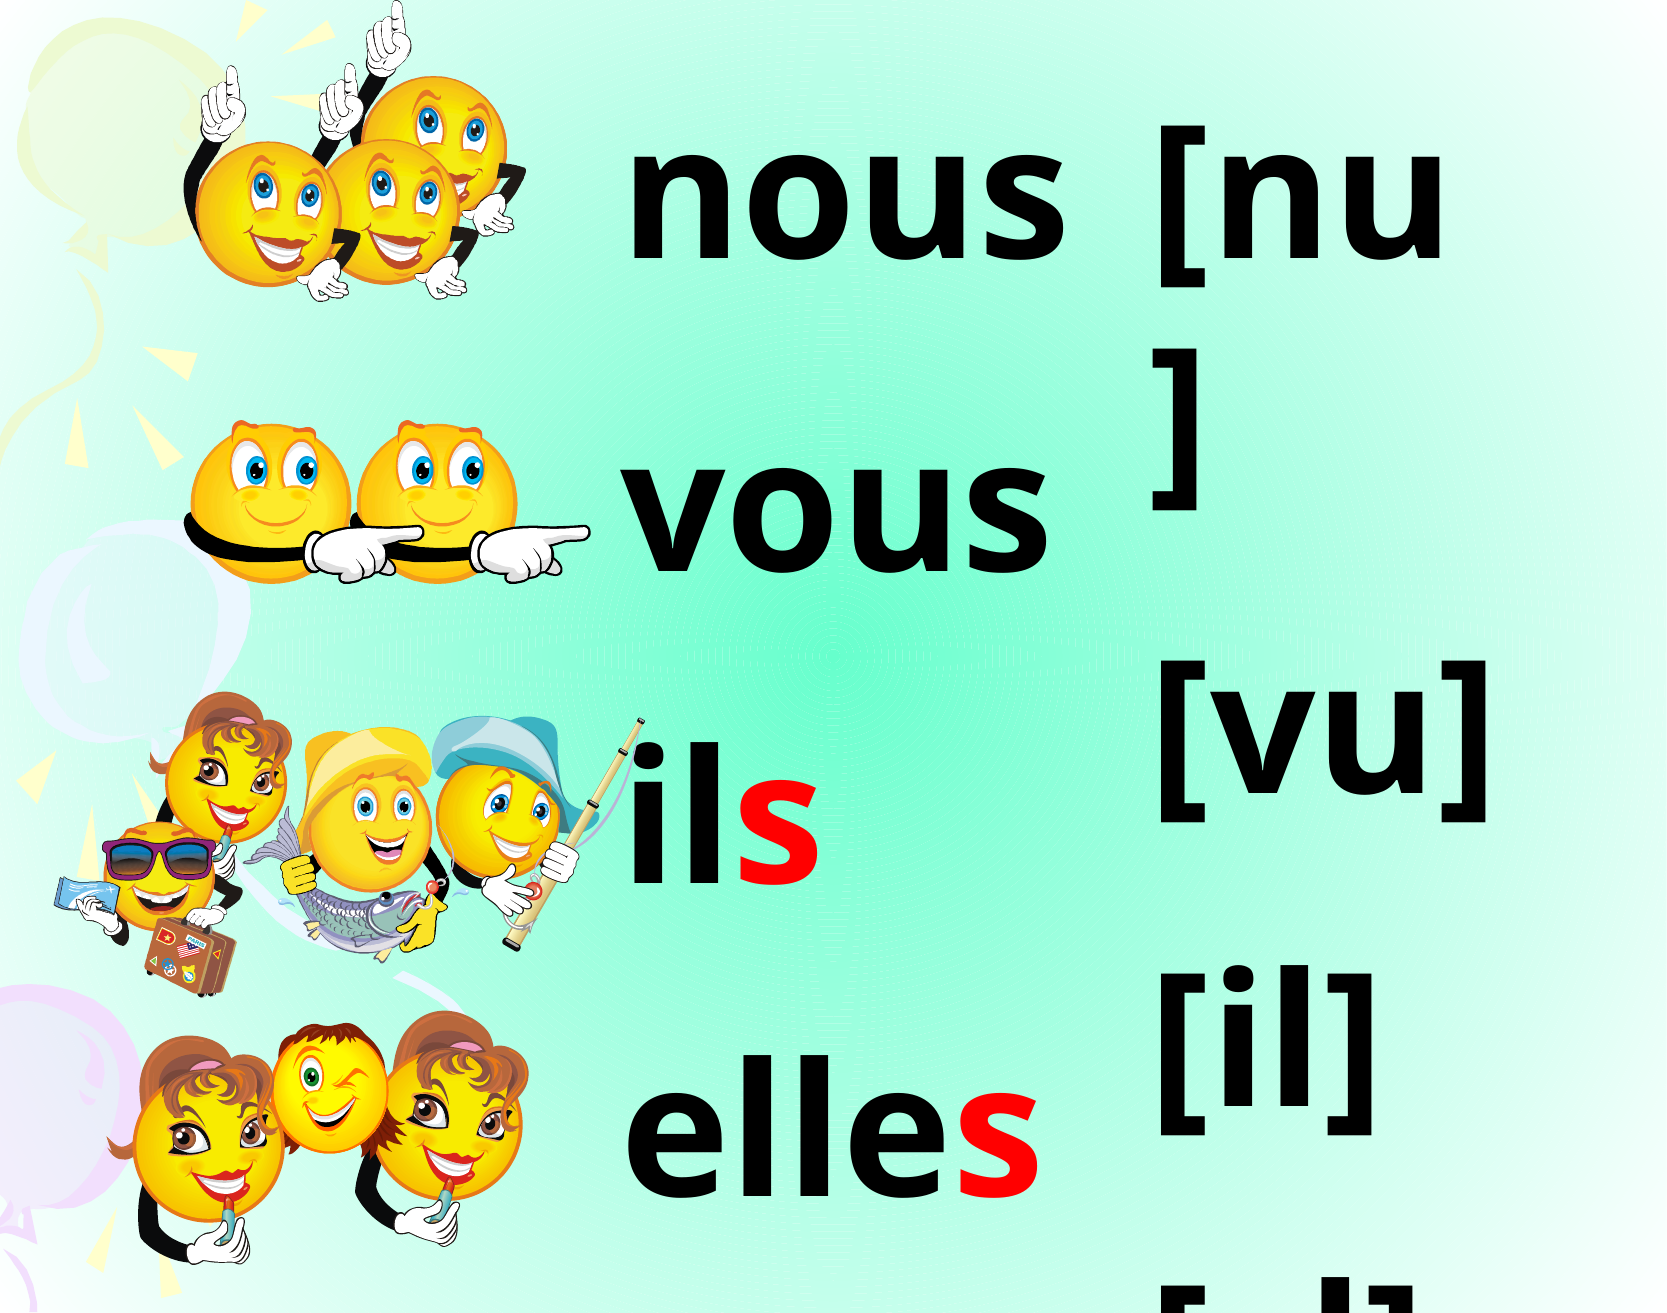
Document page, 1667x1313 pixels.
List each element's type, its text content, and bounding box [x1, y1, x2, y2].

picture [183, 420, 591, 584]
picture [53, 691, 645, 998]
picture [183, 0, 526, 302]
picture [82, 1010, 529, 1292]
text_box [nu] [vu] [il] [єl] [1133, 65, 1531, 1241]
text_box nous vous ils elles [604, 65, 1105, 1241]
